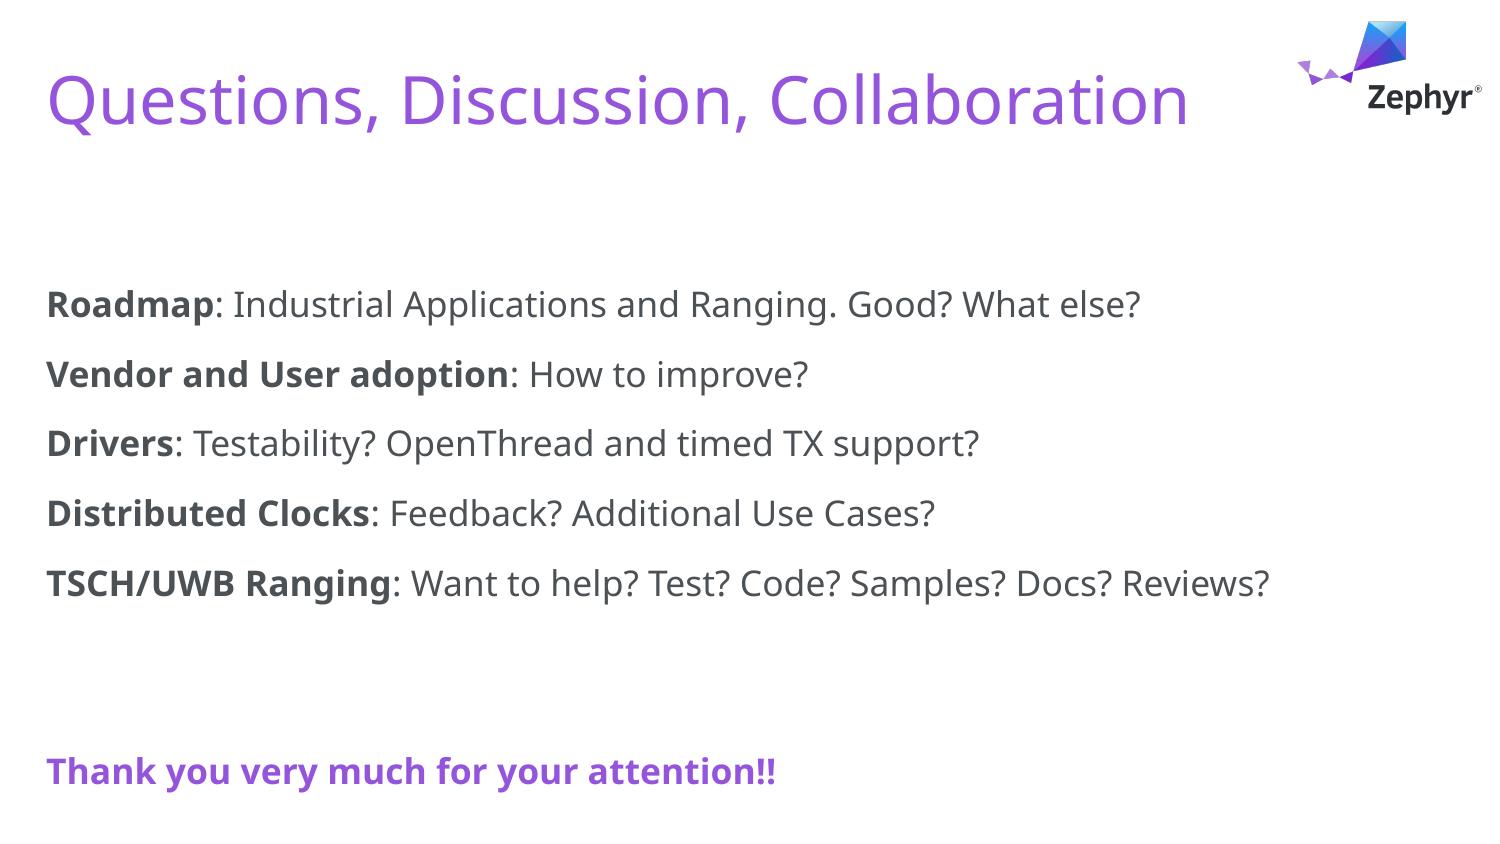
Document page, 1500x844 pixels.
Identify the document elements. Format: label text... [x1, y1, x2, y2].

picture [1294, 15, 1485, 122]
text_box Roadmap: Industrial Applications and Ranging. Good? What else? Vendor and User adoption: How to improve? Drivers: Testability? OpenThread and timed TX support? Distributed Clocks: Feedback? Additional Use Cases? TSCH/UWB Ranging: Want to help? Test? Code? Samples? Docs? Reviews? Thank you very much for your attention!! [31, 260, 1424, 807]
title Questions, Discussion, Collaboration [31, 38, 1382, 145]
